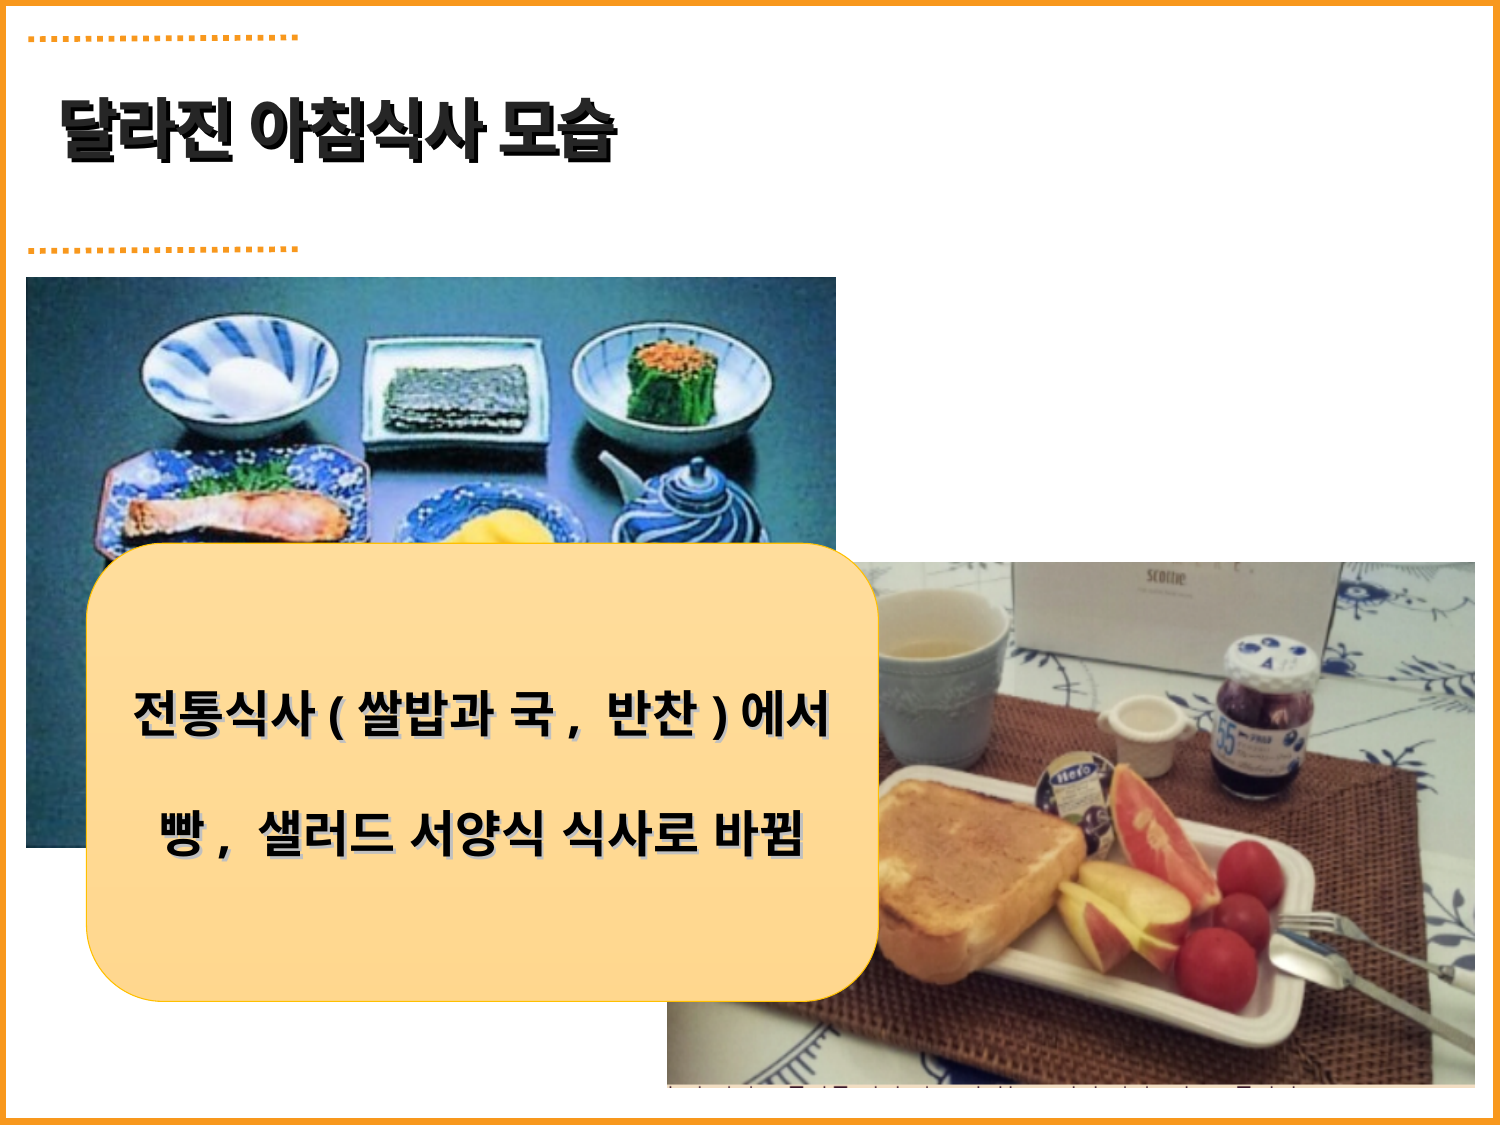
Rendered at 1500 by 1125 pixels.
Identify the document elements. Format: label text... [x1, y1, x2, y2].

text_box 달라진 아침식사 모습 [20, 79, 655, 175]
text_box 전통식사(쌀밥과 국, 반찬)에서 빵, 샐러드 서양식 식사로 바뀜 [86, 543, 879, 1002]
picture [26, 277, 836, 848]
picture [667, 562, 1475, 1088]
